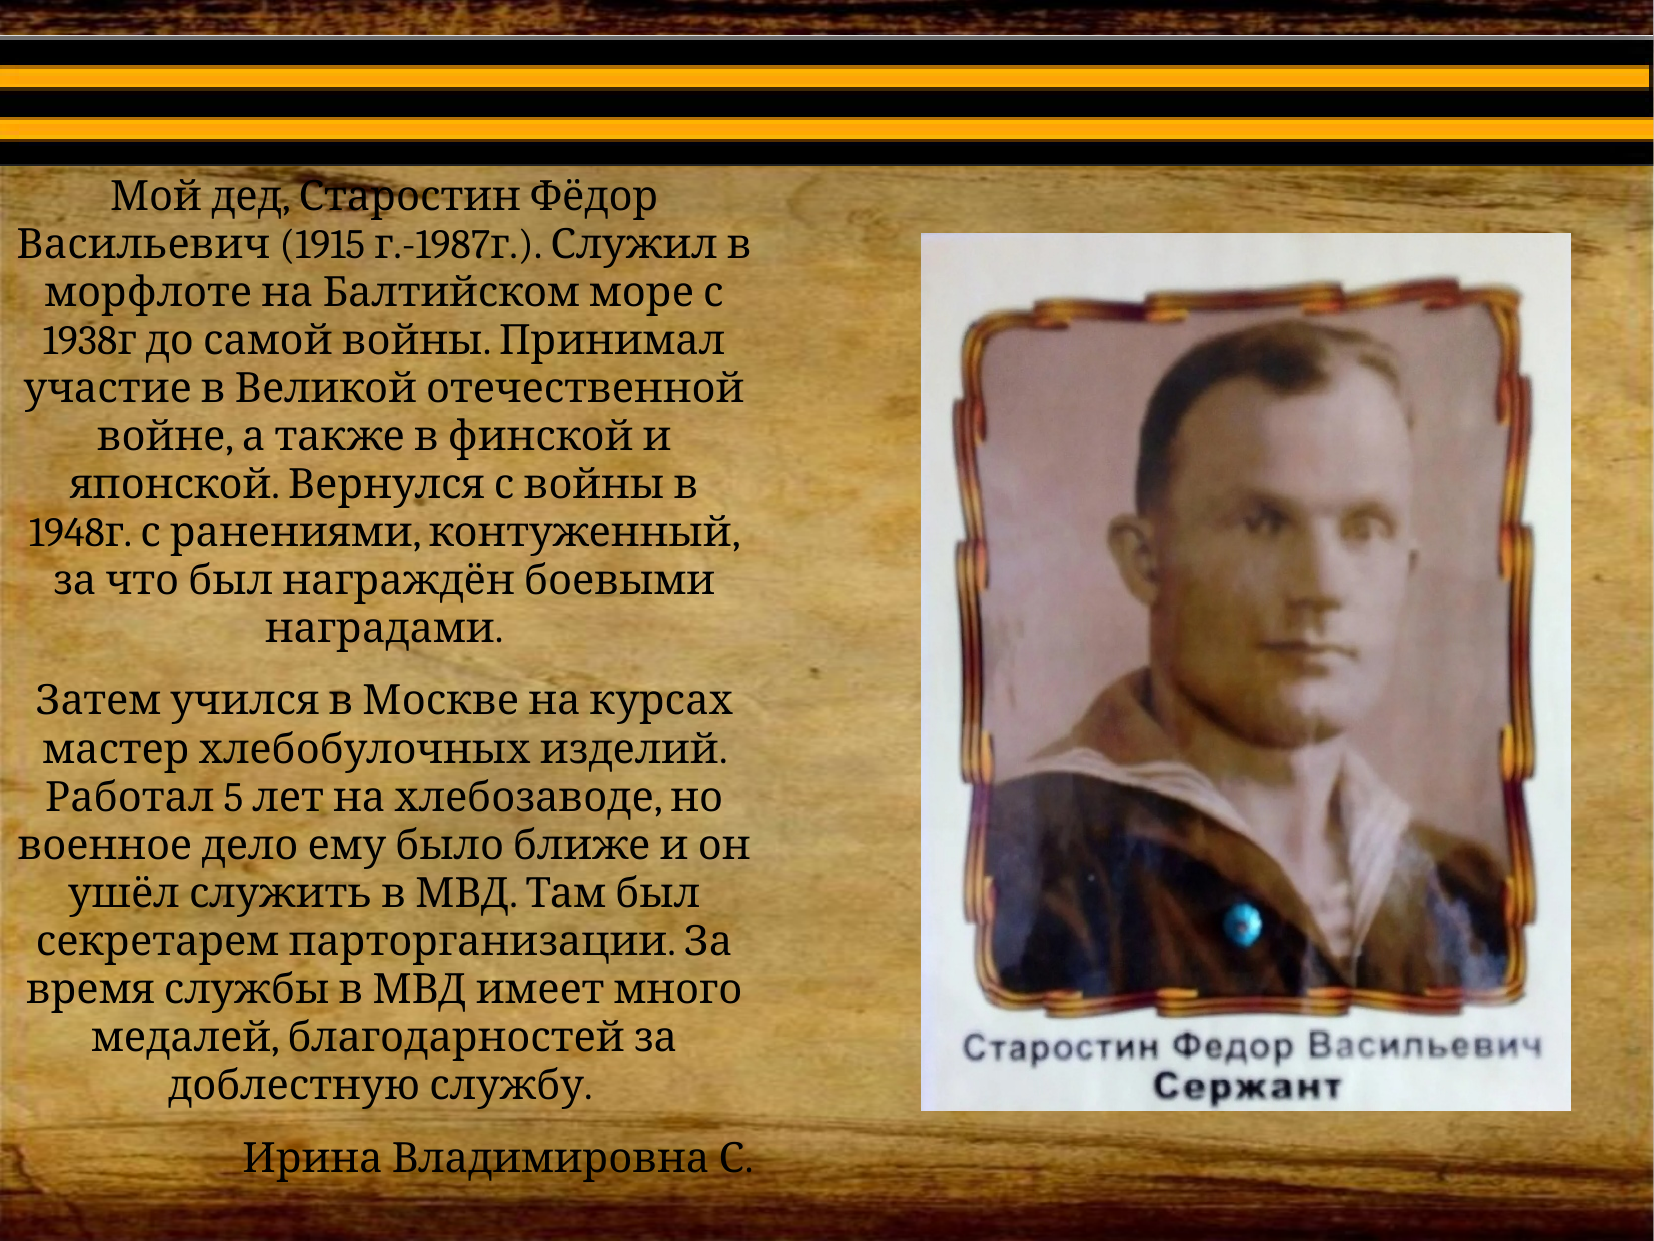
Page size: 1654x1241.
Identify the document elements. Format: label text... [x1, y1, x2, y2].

picture [0, 0, 1654, 1241]
text_box Мой дед, Старостин Фёдор Васильевич (1915 г.-1987г.). Служил в морфлоте на Балтийском море с 1938г до самой войны. Принимал участие в Великой отечественной войне, а также в финской и японской. Вернулся с войны в 1948г. с ранениями, контуженный, за что был награждён боевыми наградами. Затем учился в Москве на курсах мастер хлебобулочных изделий. Работал 5 лет на хлебозаводе, но военное дело ему было ближе и он ушёл служить в МВД. Там был секретарем парторганизации. За время службы в МВД имеет много медалей, благодарностей за доблестную службу. Ирина Владимировна С. [0, 165, 768, 1209]
